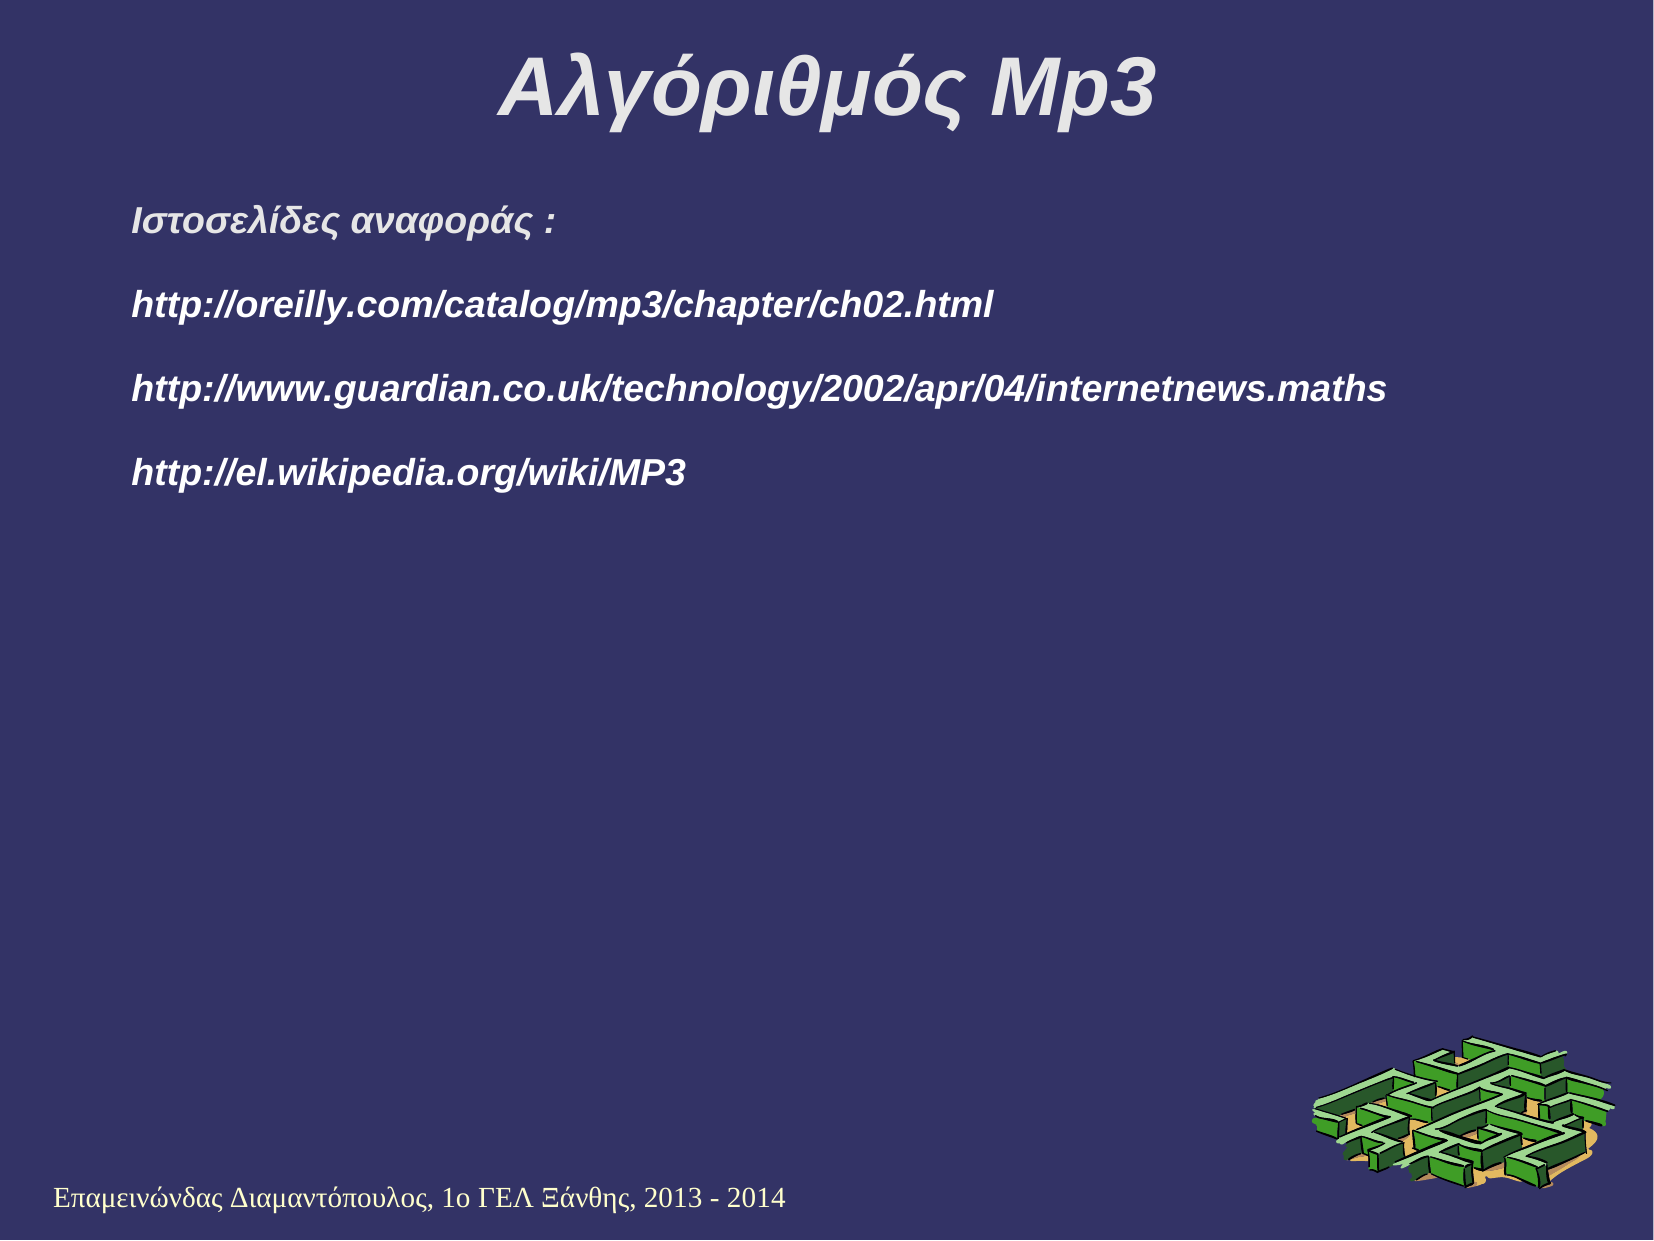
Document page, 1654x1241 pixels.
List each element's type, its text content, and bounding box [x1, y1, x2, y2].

title Αλγόριθμός Mp3 [121, 26, 1534, 148]
text_box Ιστοσελίδες αναφοράς : http://oreilly.com/catalog/mp3/chapter/ch02.html http://www.guardian.co.uk/technology/2002/apr/04/internetnews.maths http://el.wikipedia.org/wiki/MP3 [131, 157, 1523, 536]
